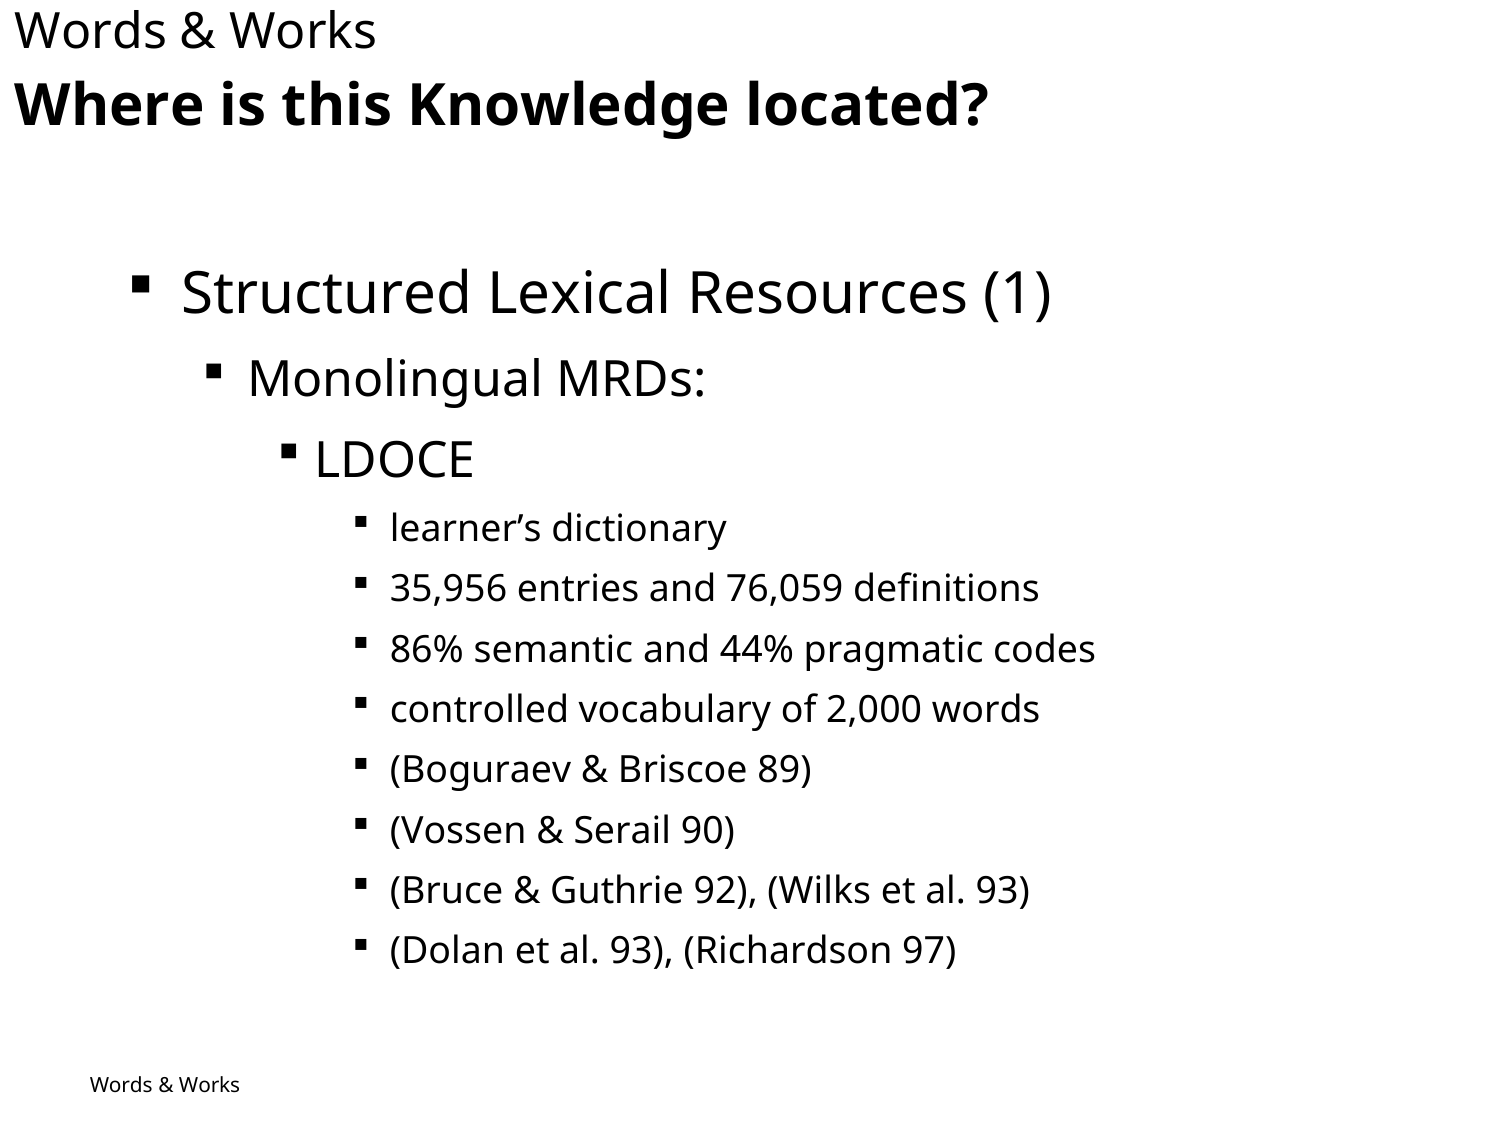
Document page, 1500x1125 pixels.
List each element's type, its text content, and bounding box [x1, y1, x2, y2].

title Words & Works Where is this Knowledge located? [0, 0, 1400, 150]
list Structured Lexical Resources (1) Monolingual MRDs: LDOCE learner’s dictionary 35,956 entries and 76,059 definitions 86% semantic and 44% pragmatic codes controlled vocabulary of 2,000 words (Boguraev & Briscoe 89) (Vossen & Serail 90) (Bruce & Guthrie 92), (Wilks et al. 93) (Dolan et al. 93), (Richardson 97) [112, 150, 1388, 1000]
